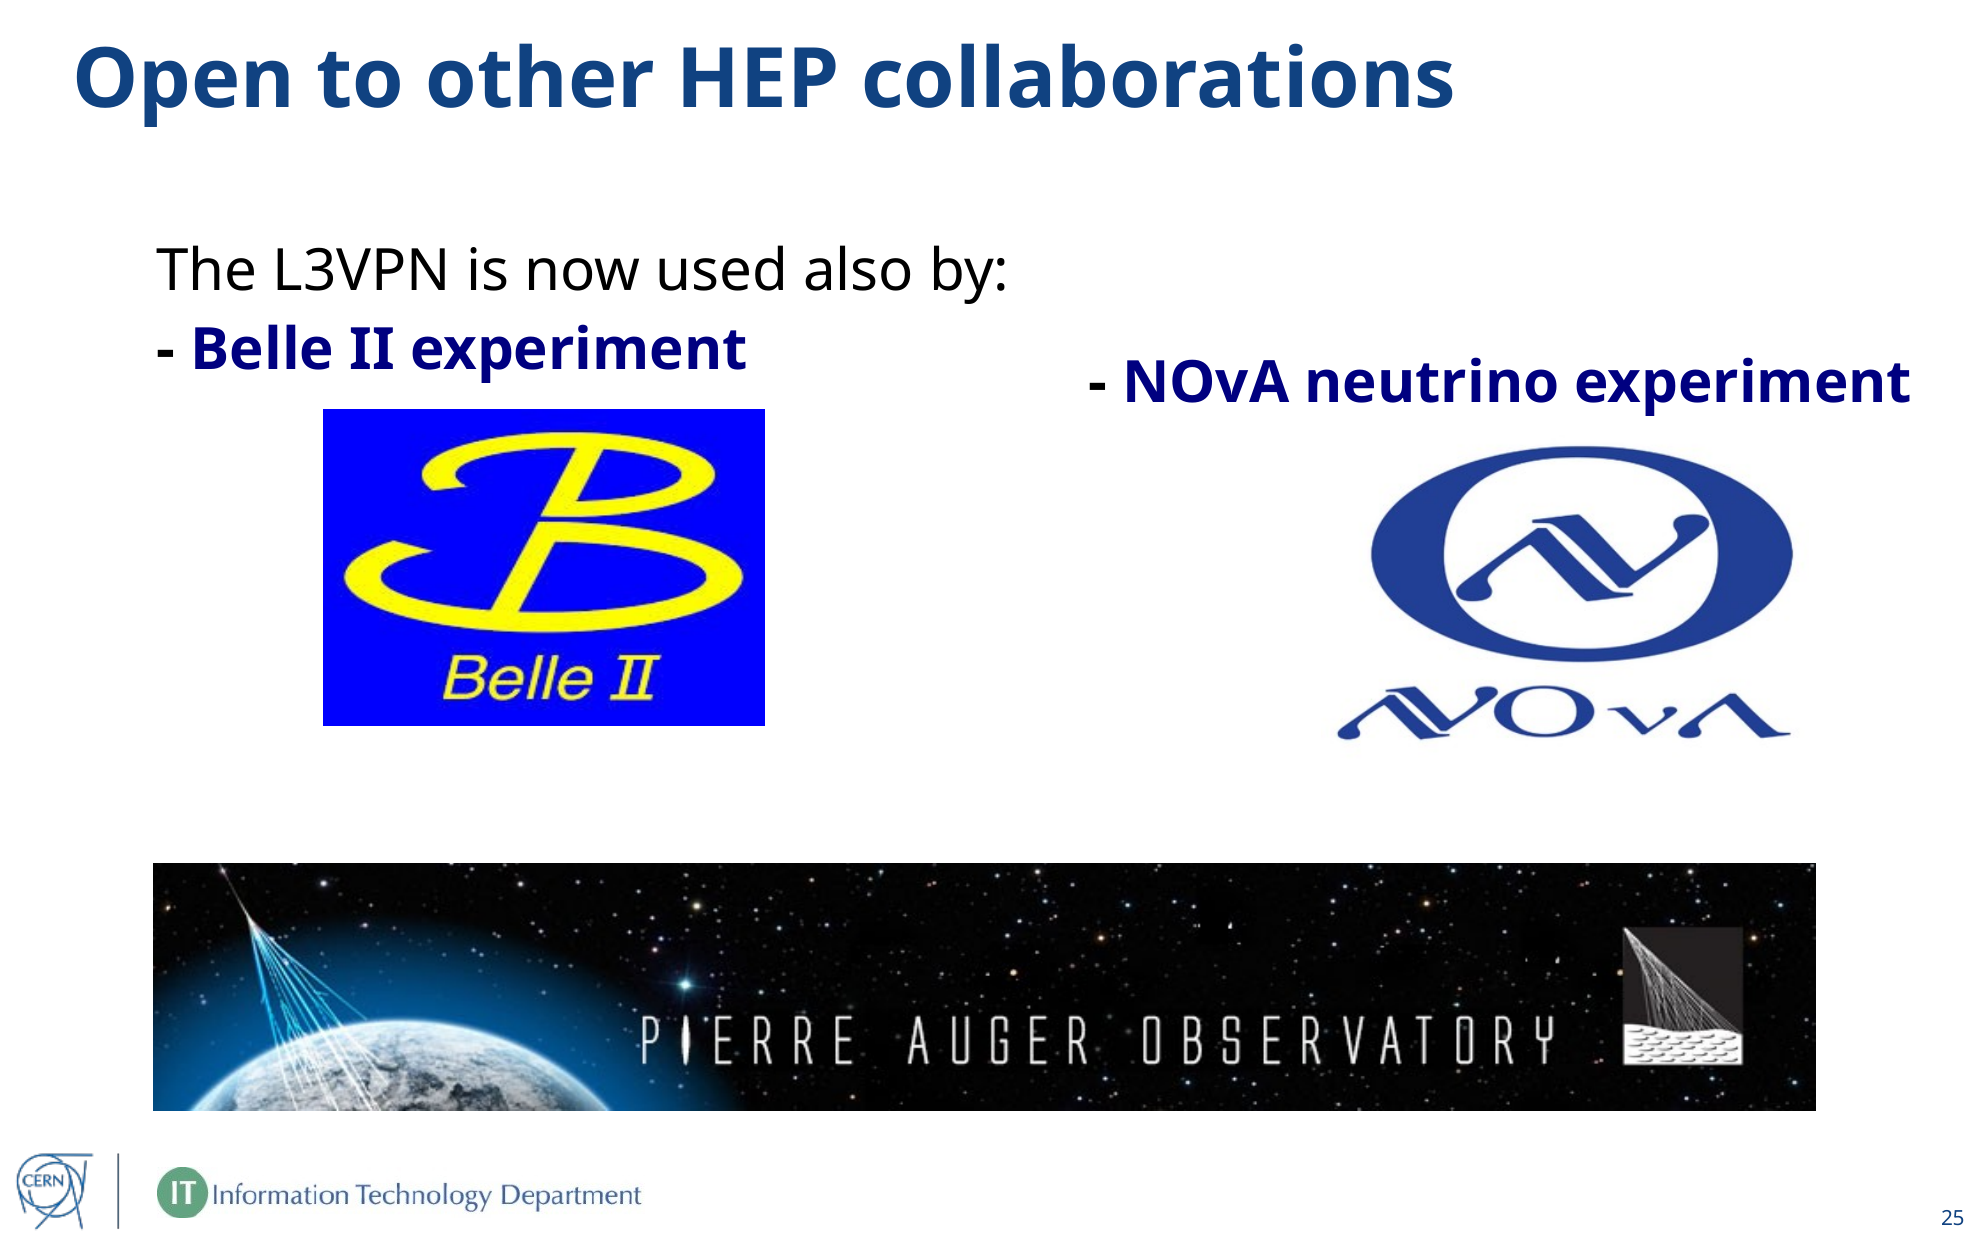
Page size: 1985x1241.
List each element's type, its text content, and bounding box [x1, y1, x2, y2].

title Open to other HEP collaborations [72, 0, 1834, 166]
text_box - NOvA neutrino experiment [1073, 332, 1985, 488]
picture [16, 1188, 64, 1236]
picture [323, 409, 765, 726]
picture [153, 863, 1816, 1111]
picture [19, 1188, 64, 1207]
text_box The L3VPN is now used also by: - Belle II experiment - Pierre Auger observatory [141, 141, 1952, 1219]
picture [51, 1200, 64, 1215]
picture [38, 1207, 55, 1215]
picture [1321, 488, 1809, 855]
